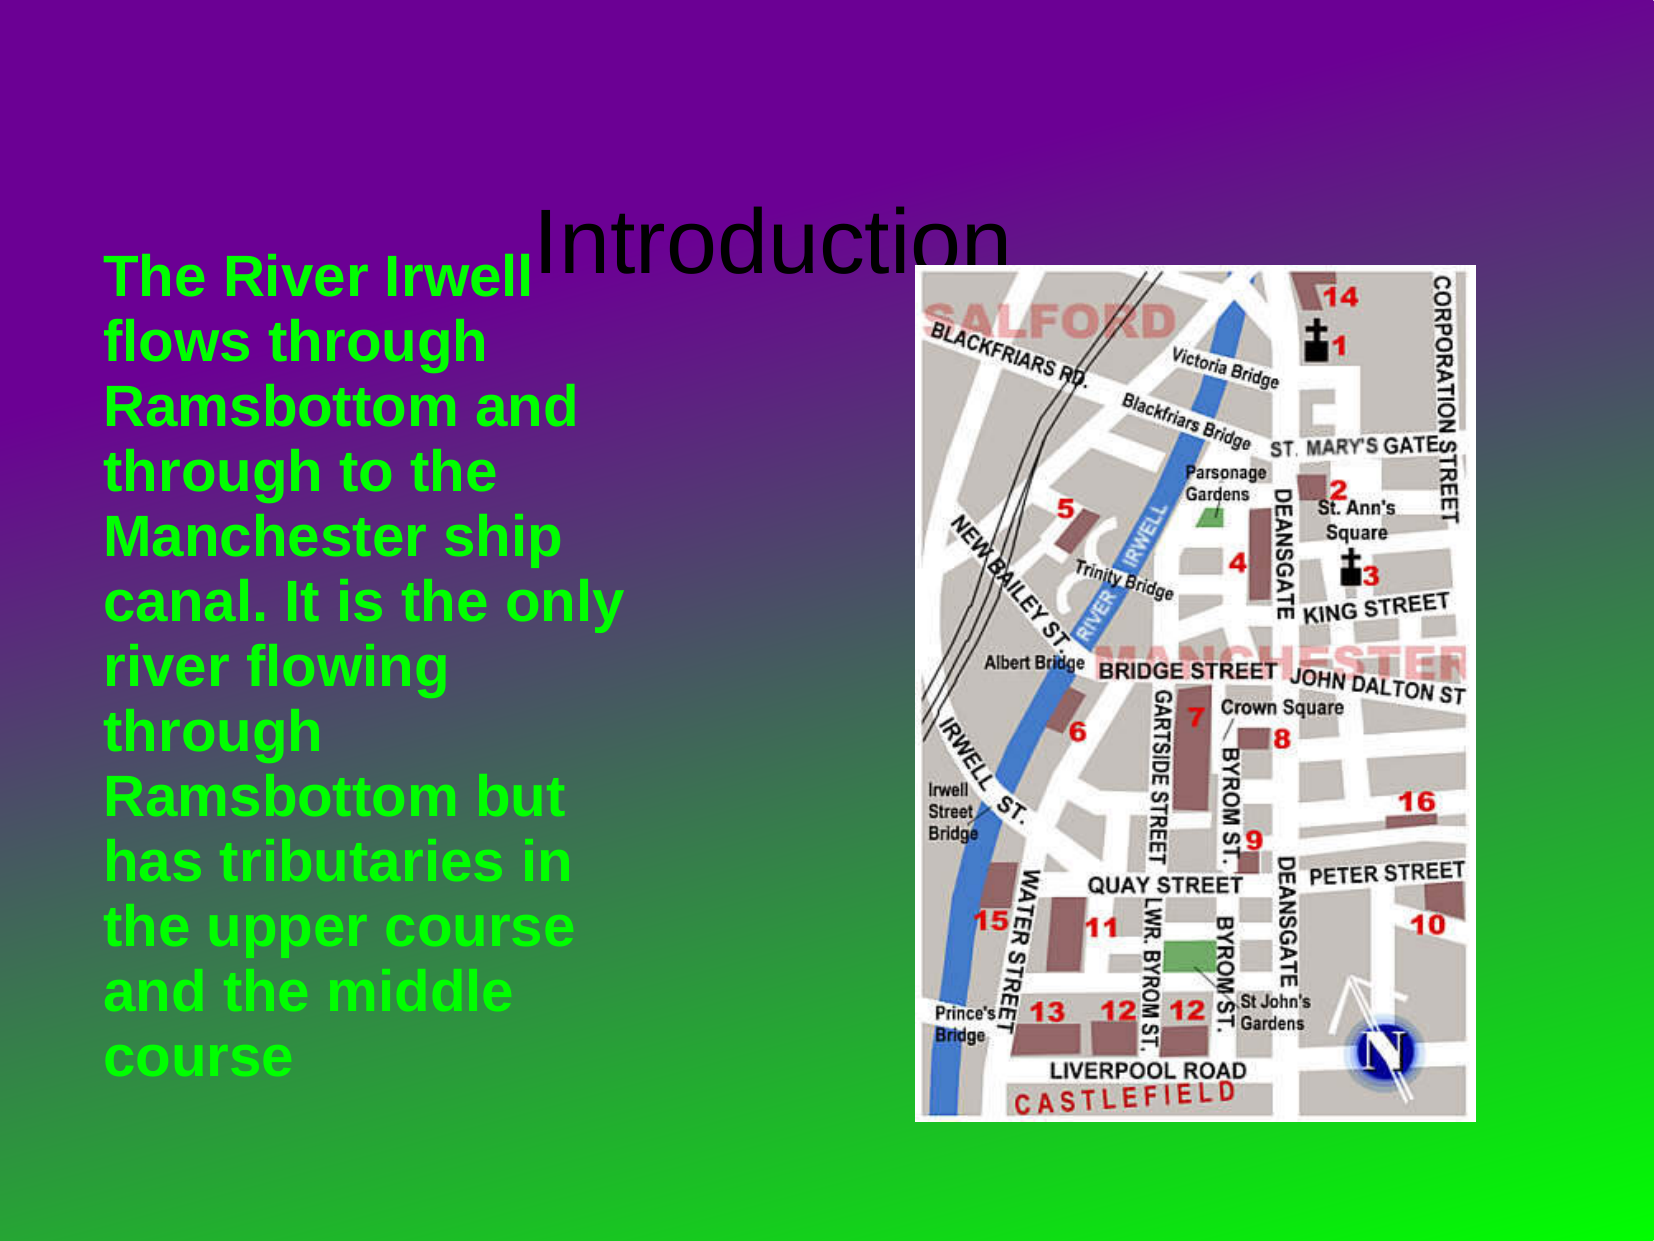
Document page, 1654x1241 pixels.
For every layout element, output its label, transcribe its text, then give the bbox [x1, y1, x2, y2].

picture [915, 265, 1476, 1123]
text_box The River Irwell flows through Ramsbottom and through to the Manchester ship canal. It is the only river flowing through Ramsbottom but has tributaries in the upper course and the middle course [88, 236, 680, 1182]
title Introduction [29, 0, 1518, 294]
